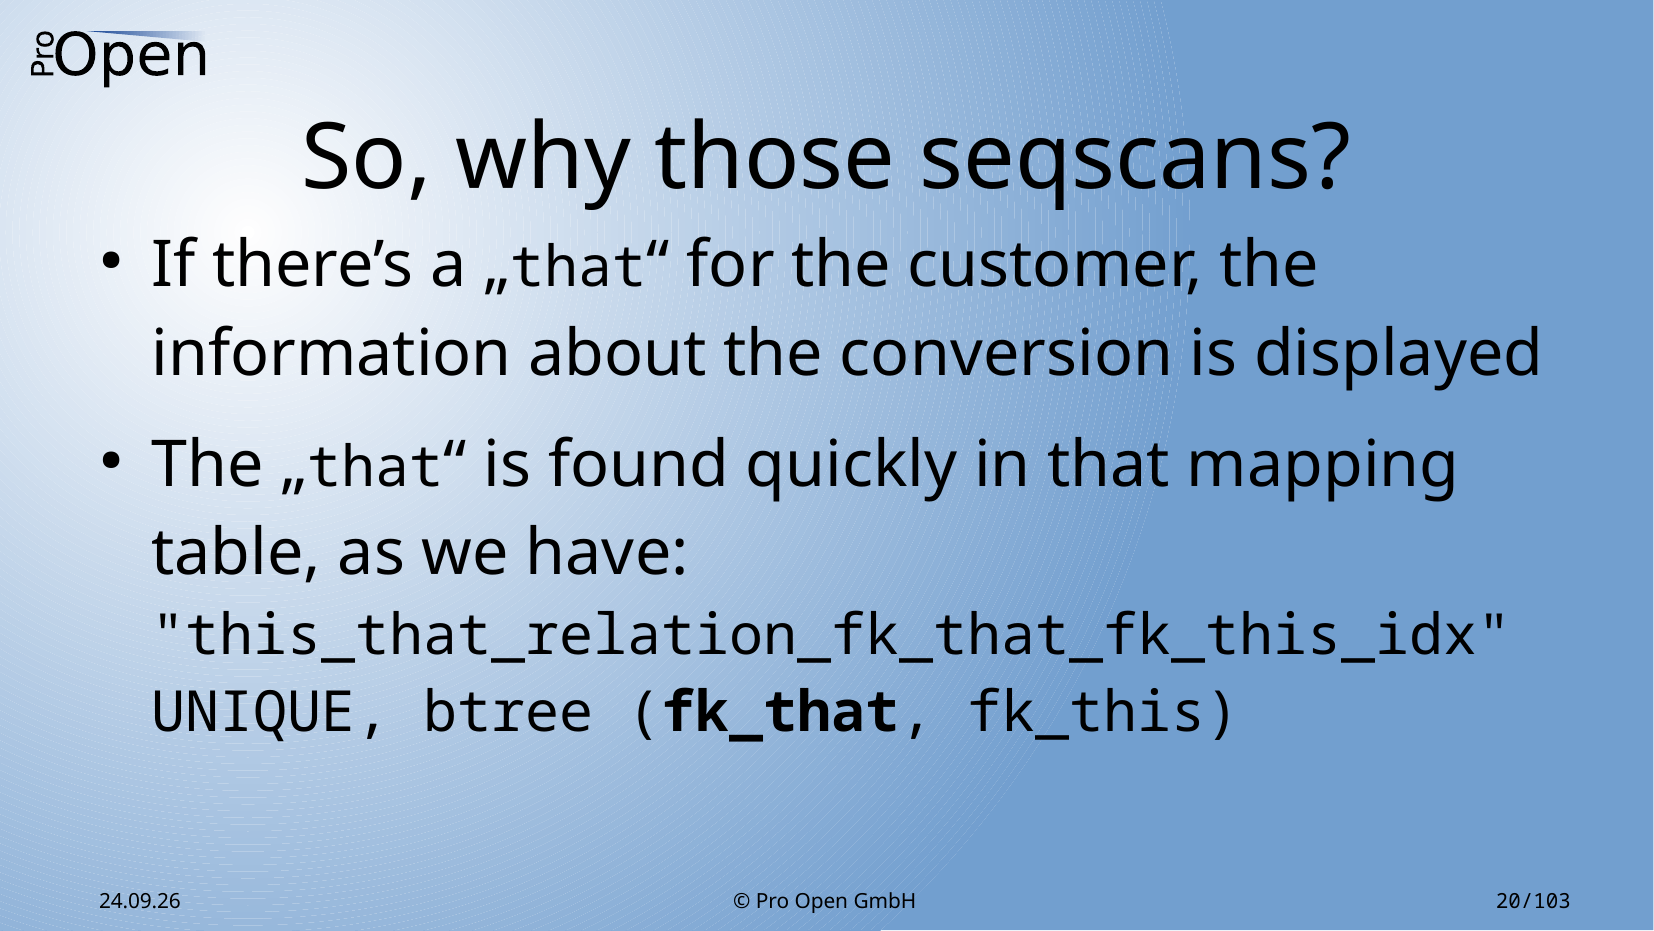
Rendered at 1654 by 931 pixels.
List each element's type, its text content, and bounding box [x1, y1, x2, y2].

list If there’s a „that“ for the customer, the information about the conversion is displayed The „that“ is found quickly in that mapping table, as we have: "this_that_relation_fk_that_fk_this_idx" UNIQUE, btree (fk_that, fk_this) [82, 217, 1571, 827]
title So, why those seqscans? [82, 88, 1571, 217]
